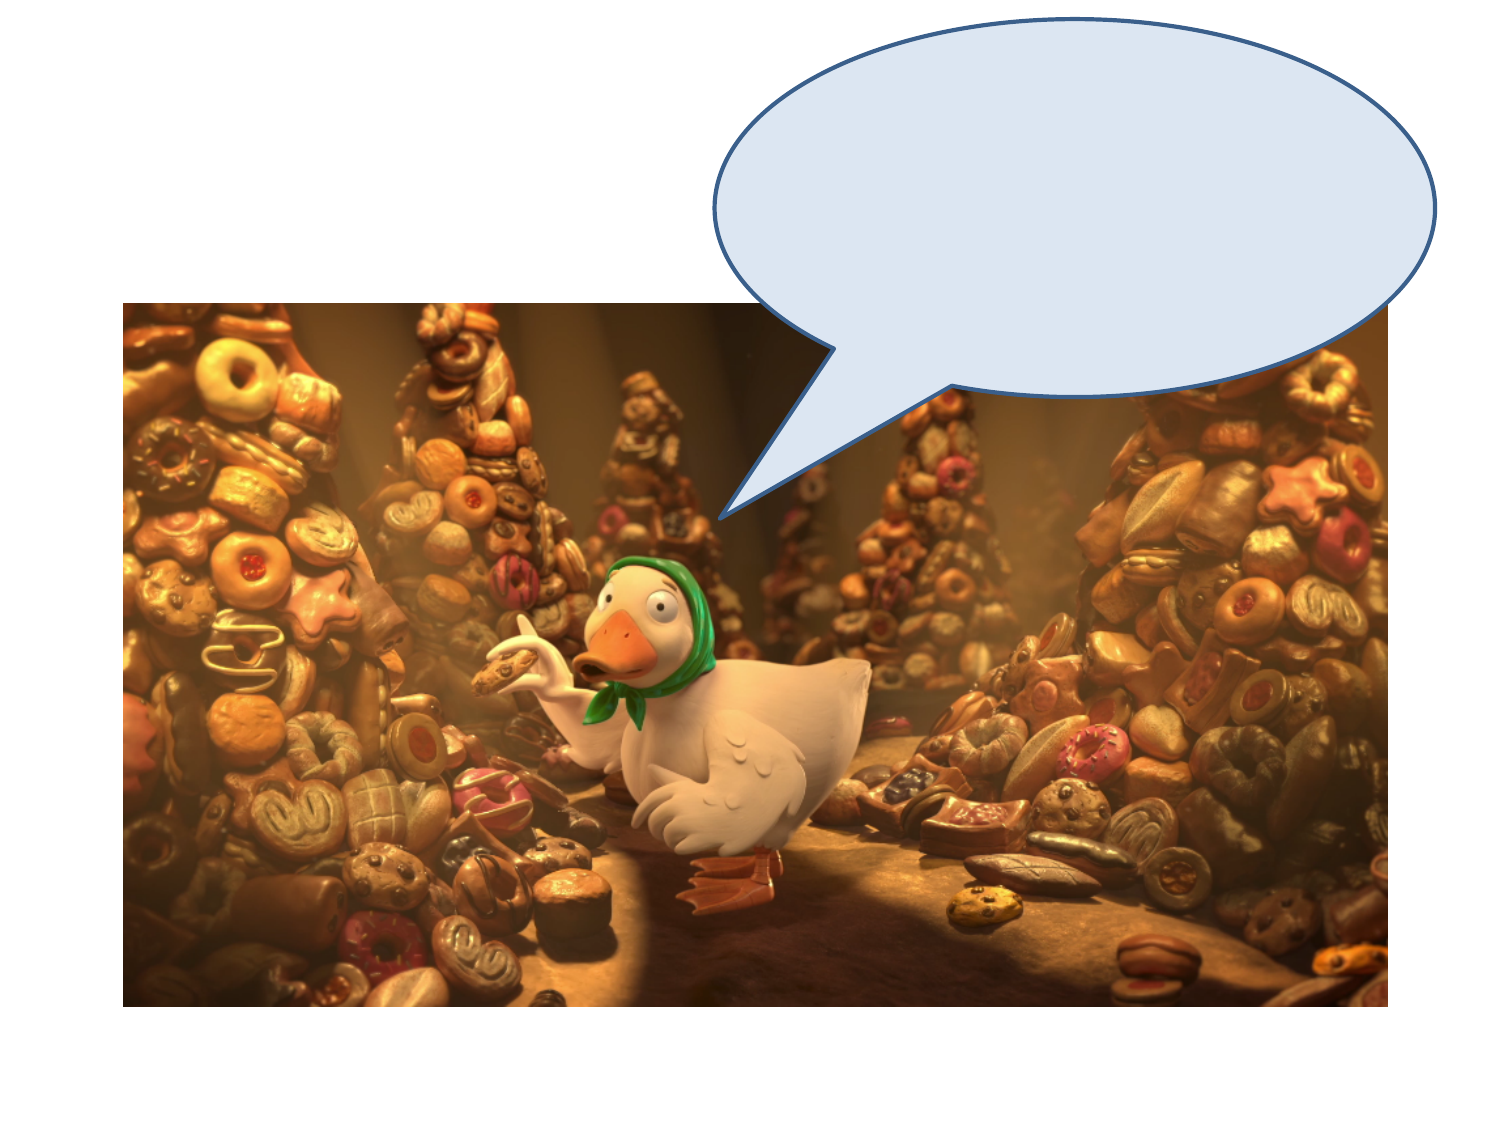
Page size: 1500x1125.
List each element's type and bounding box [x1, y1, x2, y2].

picture [123, 303, 1388, 1007]
text_box [714, 19, 1436, 519]
